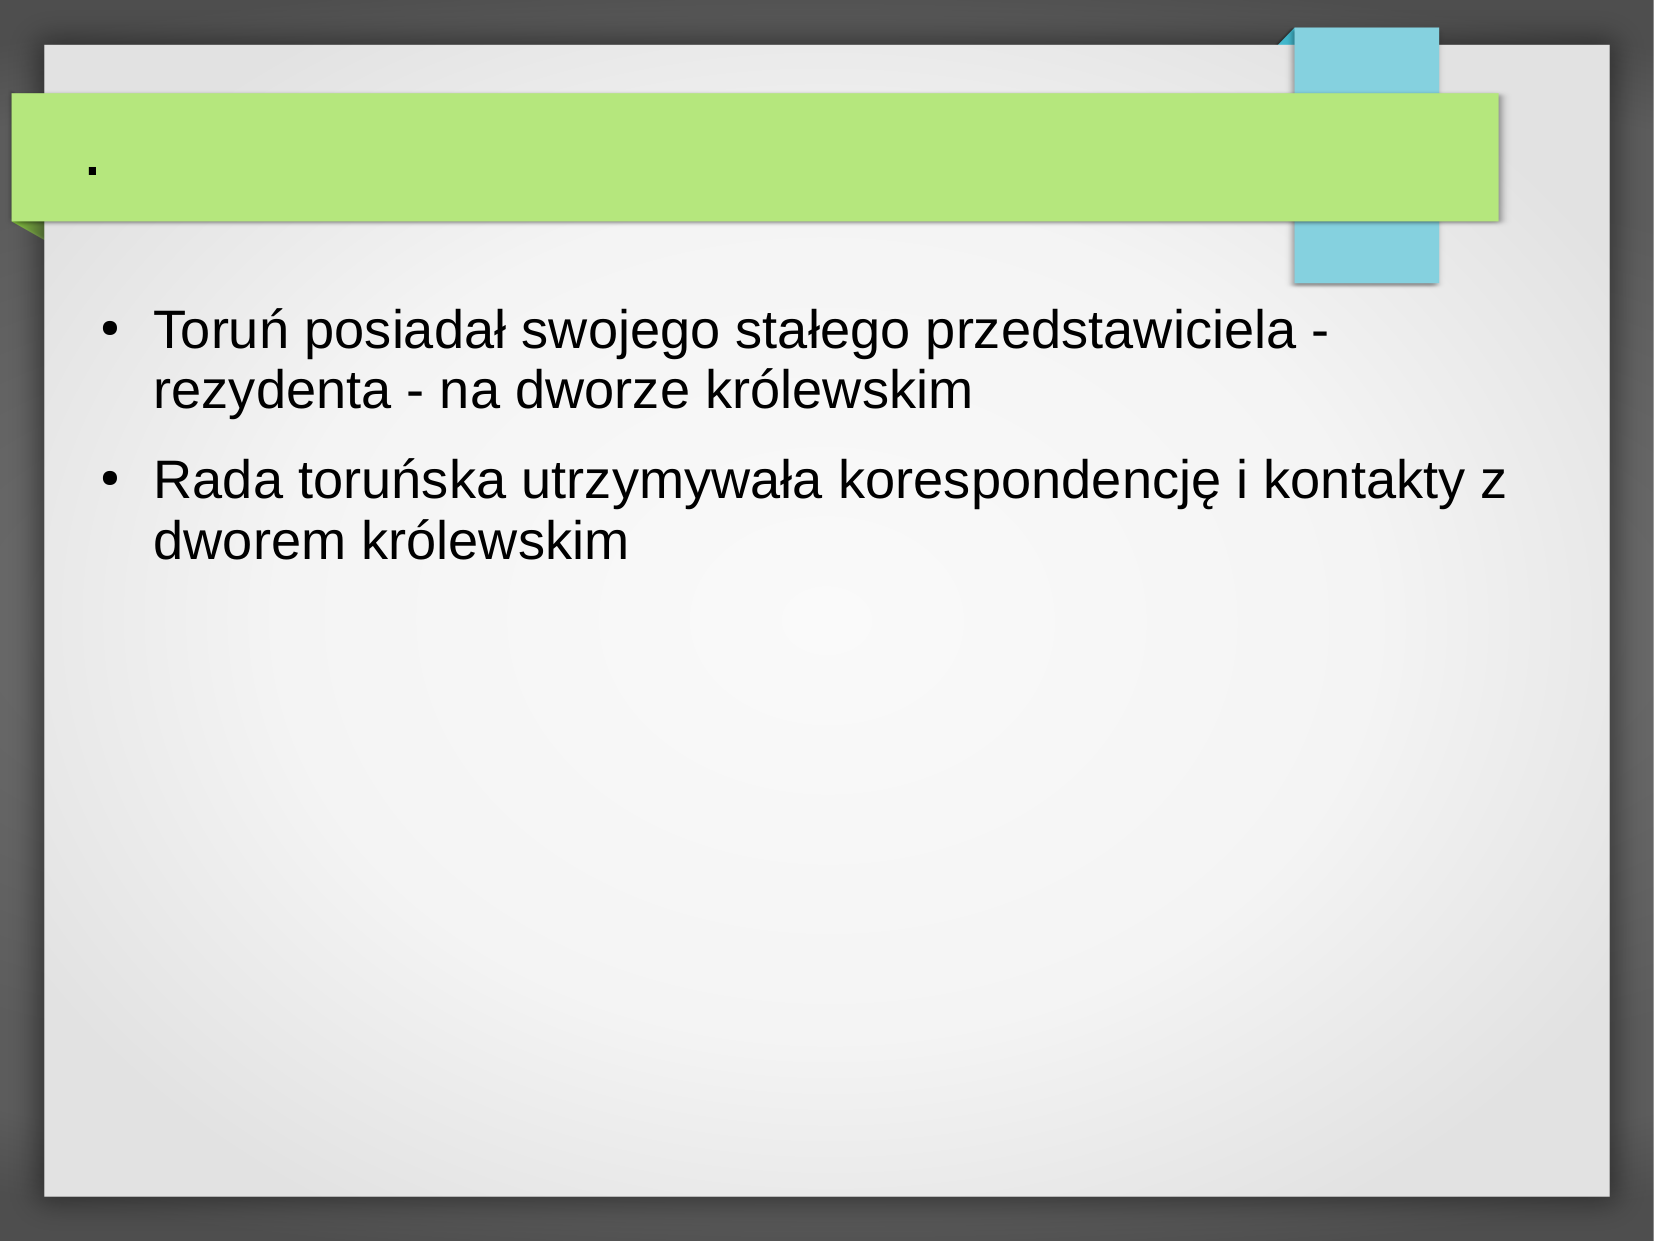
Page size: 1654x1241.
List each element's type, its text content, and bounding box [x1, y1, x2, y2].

title . [82, 47, 1571, 252]
picture [0, 0, 1654, 1241]
list Toruń posiadał swojego stałego przedstawiciela - rezydenta - na dworze królewskim Rada toruńska utrzymywała korespondencję i kontakty z dworem królewskim [82, 299, 1571, 1019]
